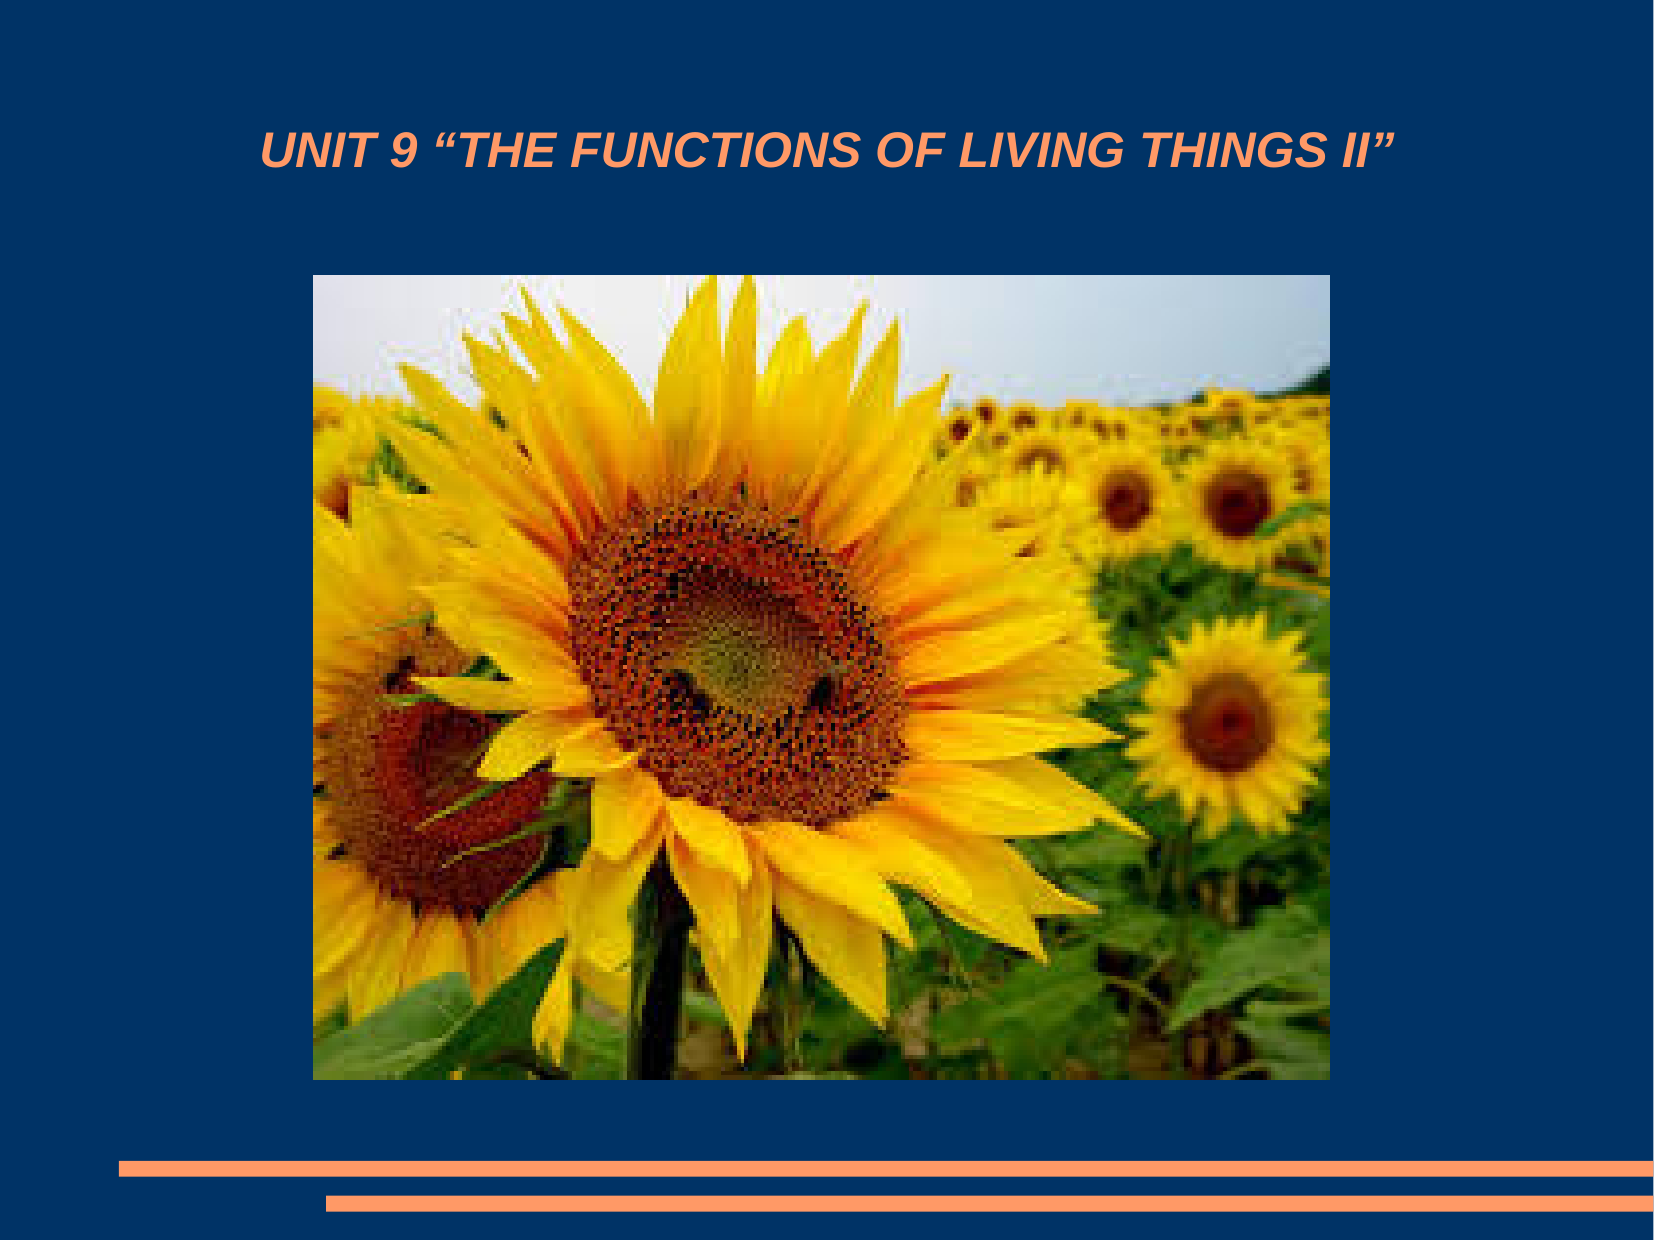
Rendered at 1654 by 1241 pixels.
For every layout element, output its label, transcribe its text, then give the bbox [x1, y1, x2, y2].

picture [313, 275, 1330, 1080]
title UNIT 9 “THE FUNCTIONS OF LIVING THINGS II” [121, 46, 1534, 254]
subtitle Título [121, 322, 1561, 1132]
